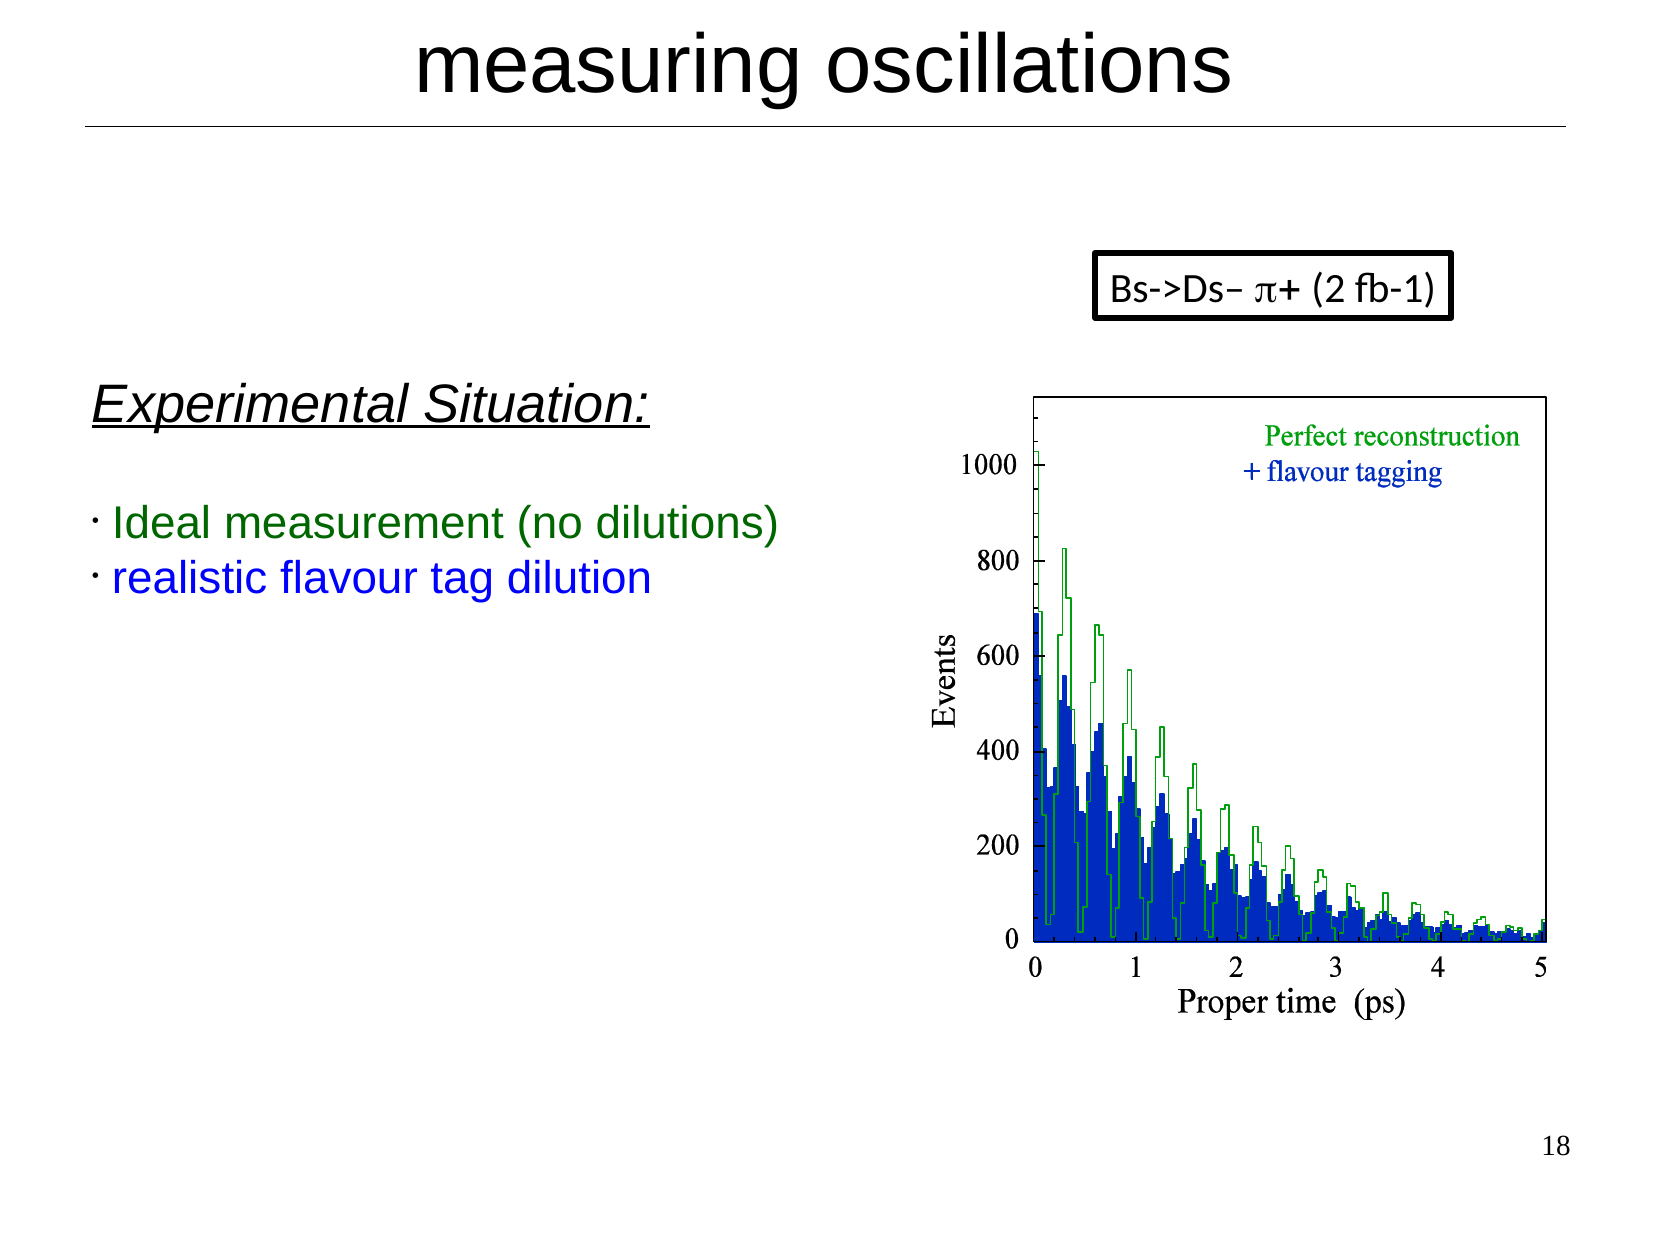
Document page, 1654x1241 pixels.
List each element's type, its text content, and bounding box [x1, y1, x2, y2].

text_box Bs->Ds– p+ (2 fb-1) [1095, 252, 1452, 318]
picture [885, 354, 1595, 1046]
title measuring oscillations [79, 5, 1568, 121]
text_box Experimental Situation: Ideal measurement (no dilutions) realistic flavour tag dilution [77, 360, 867, 666]
